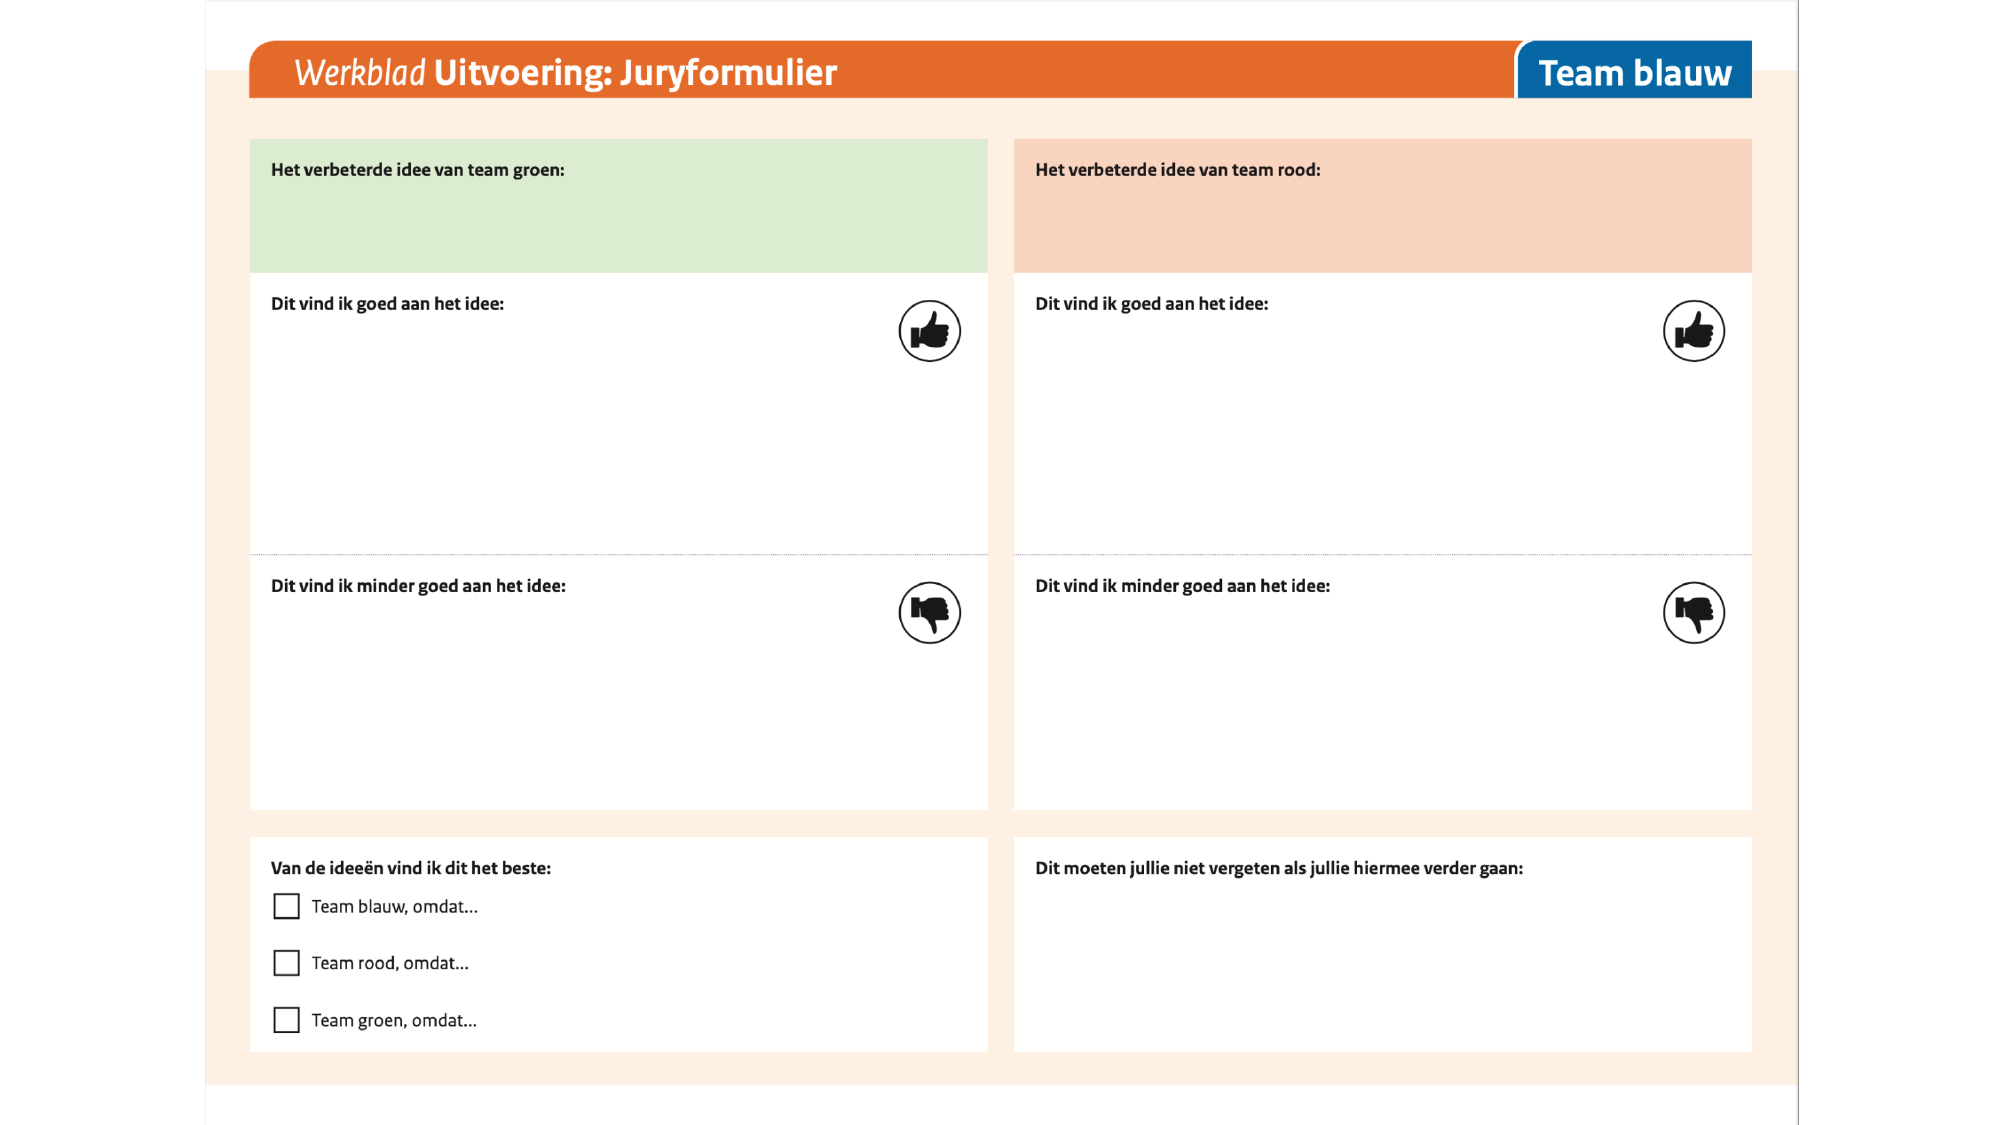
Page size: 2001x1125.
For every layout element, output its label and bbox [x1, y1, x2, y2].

picture [205, 0, 1799, 1125]
